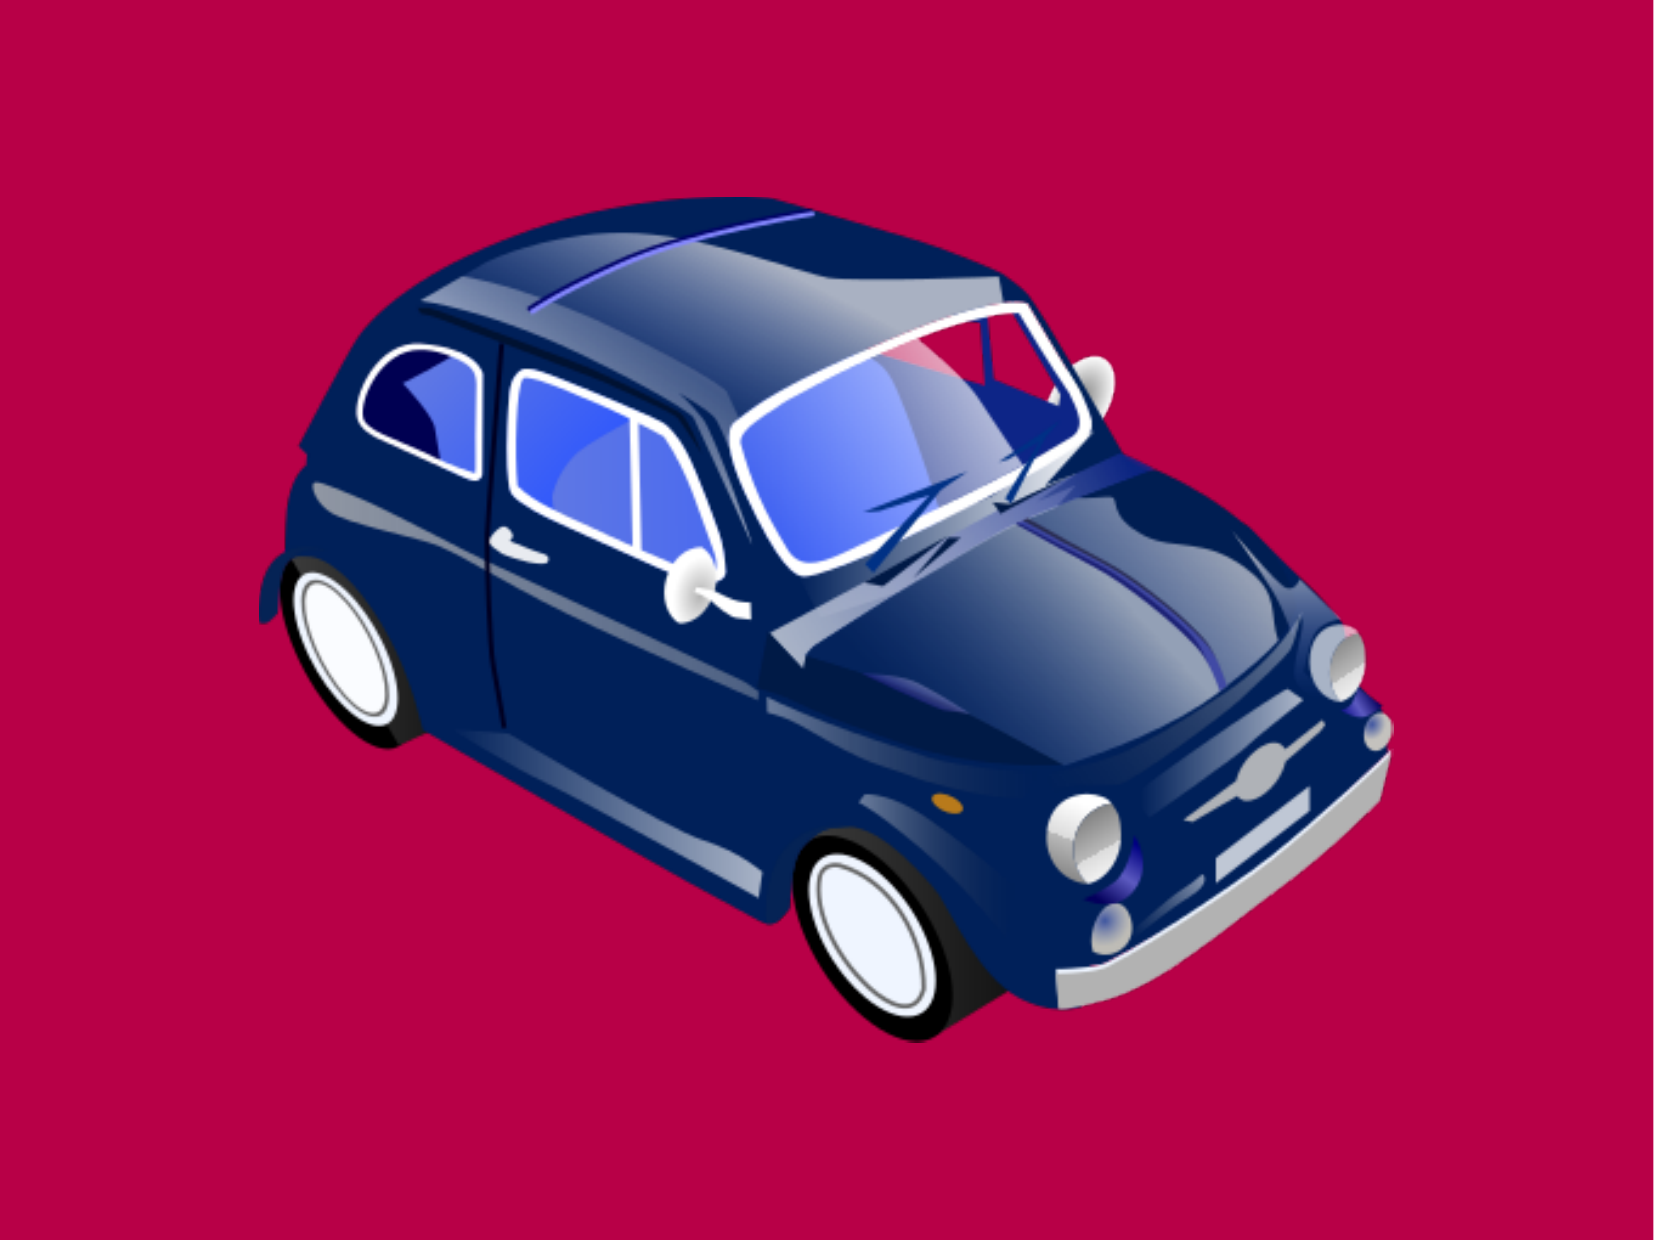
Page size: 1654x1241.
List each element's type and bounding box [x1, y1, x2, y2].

picture [259, 197, 1394, 1043]
